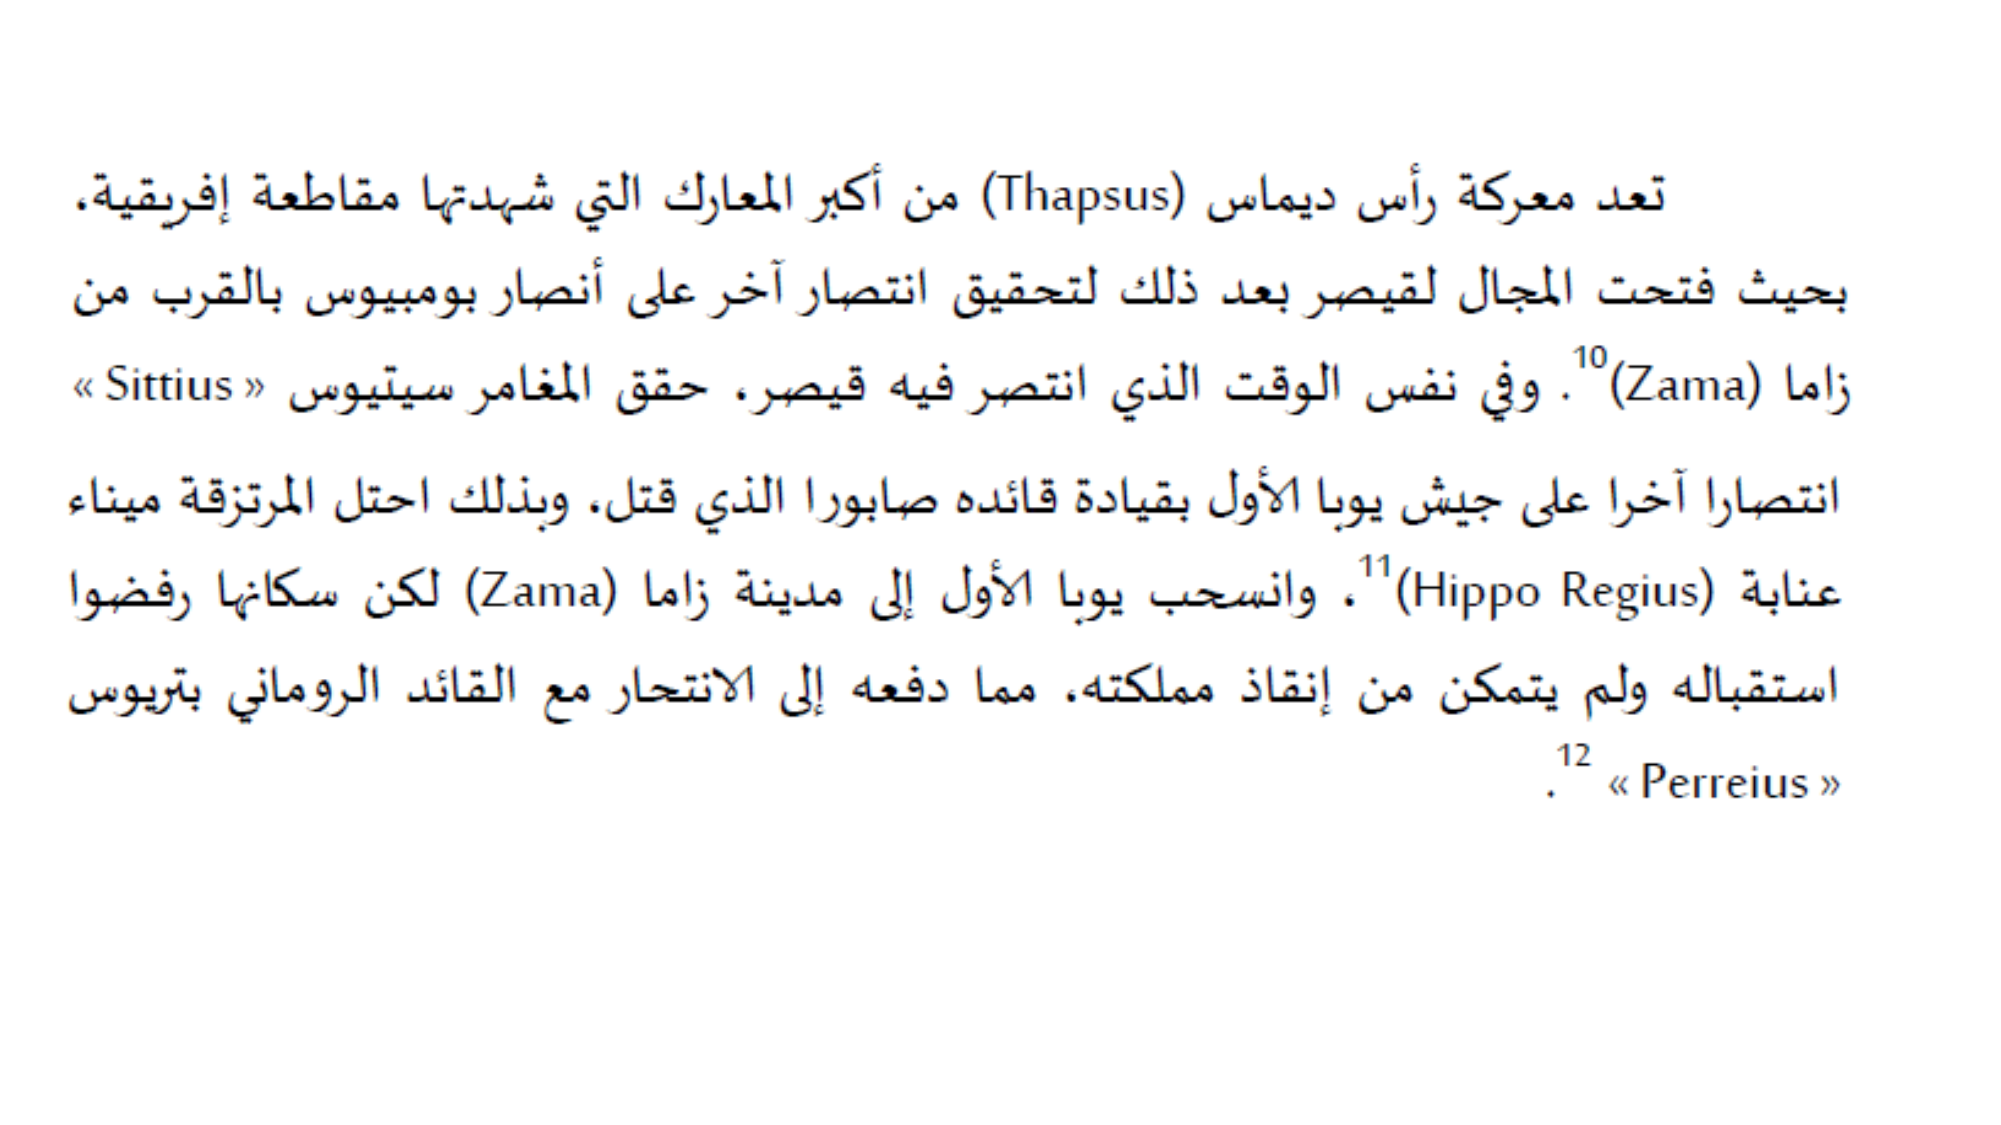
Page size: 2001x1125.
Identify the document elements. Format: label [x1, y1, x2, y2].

picture [53, 154, 1867, 821]
